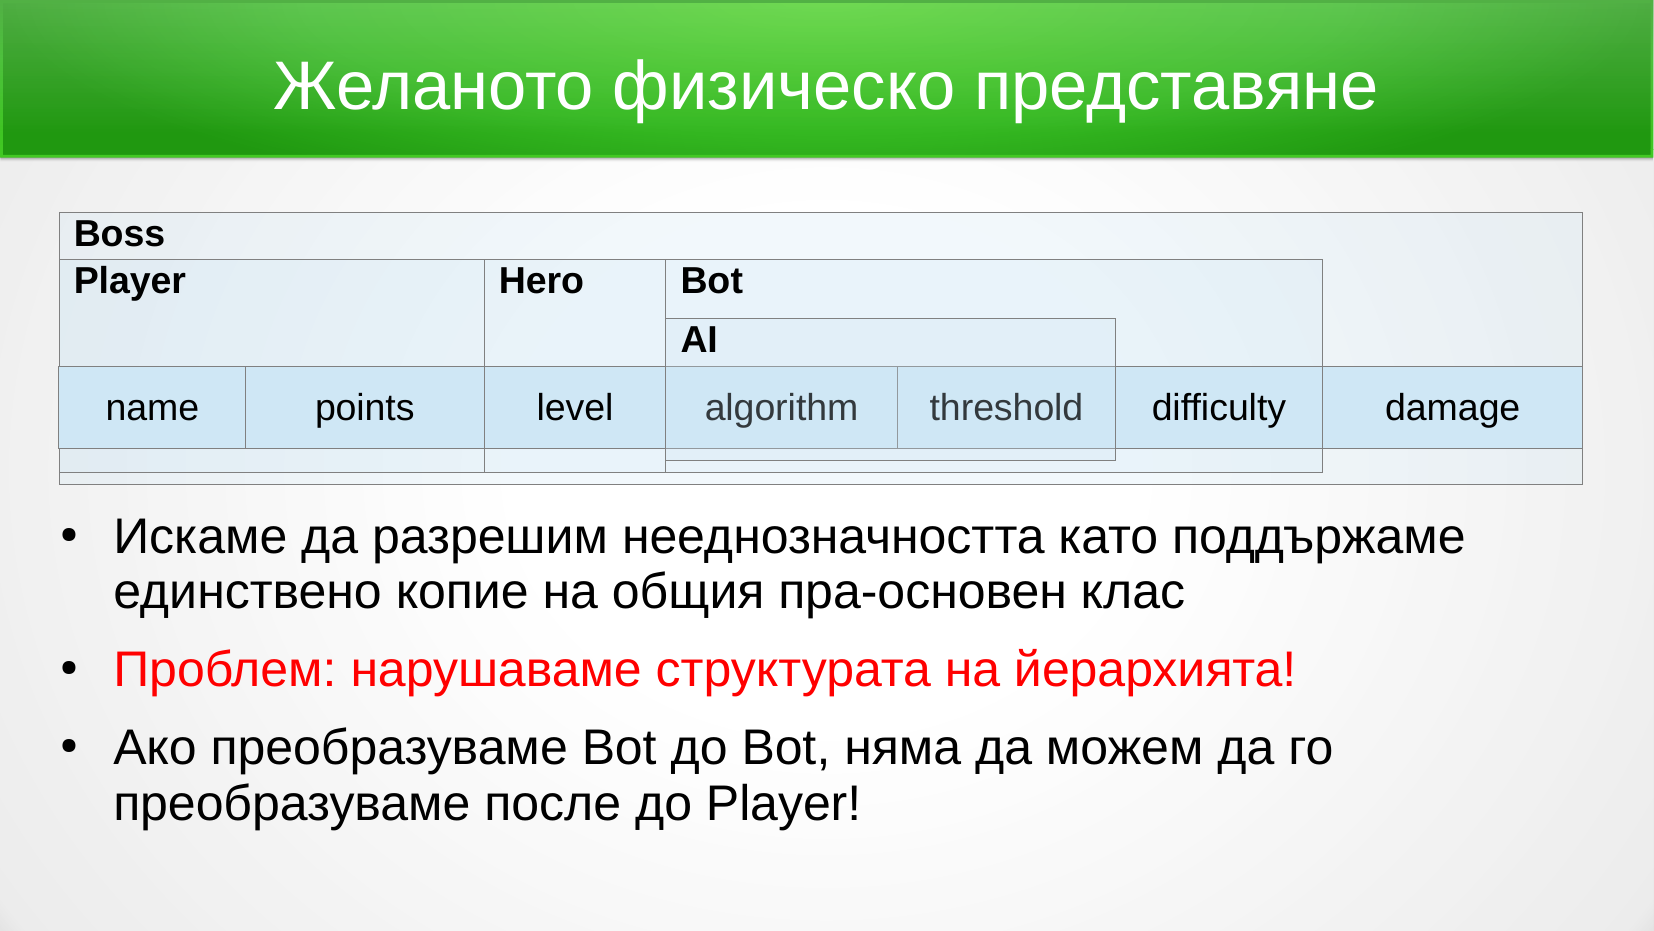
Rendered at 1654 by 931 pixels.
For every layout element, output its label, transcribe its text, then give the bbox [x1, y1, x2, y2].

text_box damage [1322, 366, 1583, 449]
text_box level [485, 366, 665, 449]
text_box Bot [665, 259, 1323, 366]
text_box Player [59, 449, 485, 473]
text_box Boss [59, 449, 1583, 485]
text_box Boss [59, 212, 1583, 366]
list Искаме да разрешим нееднозначността като поддържаме единствено копие на общия пра-основен клас Проблем: нарушаваме структурата на йерархията! Ако преобразуваме Bot до Bot, няма да можем да го преобразуваме после до Player! [42, 507, 1595, 875]
text_box name [58, 366, 245, 449]
text_box Bot [665, 449, 1323, 473]
text_box AI [665, 318, 1116, 461]
text_box Hero [485, 449, 665, 473]
text_box Hero [485, 259, 665, 366]
text_box Player [59, 259, 485, 366]
text_box points [245, 366, 485, 449]
text_box difficulty [1116, 366, 1322, 449]
title Желаното физическо представяне [82, 37, 1571, 135]
